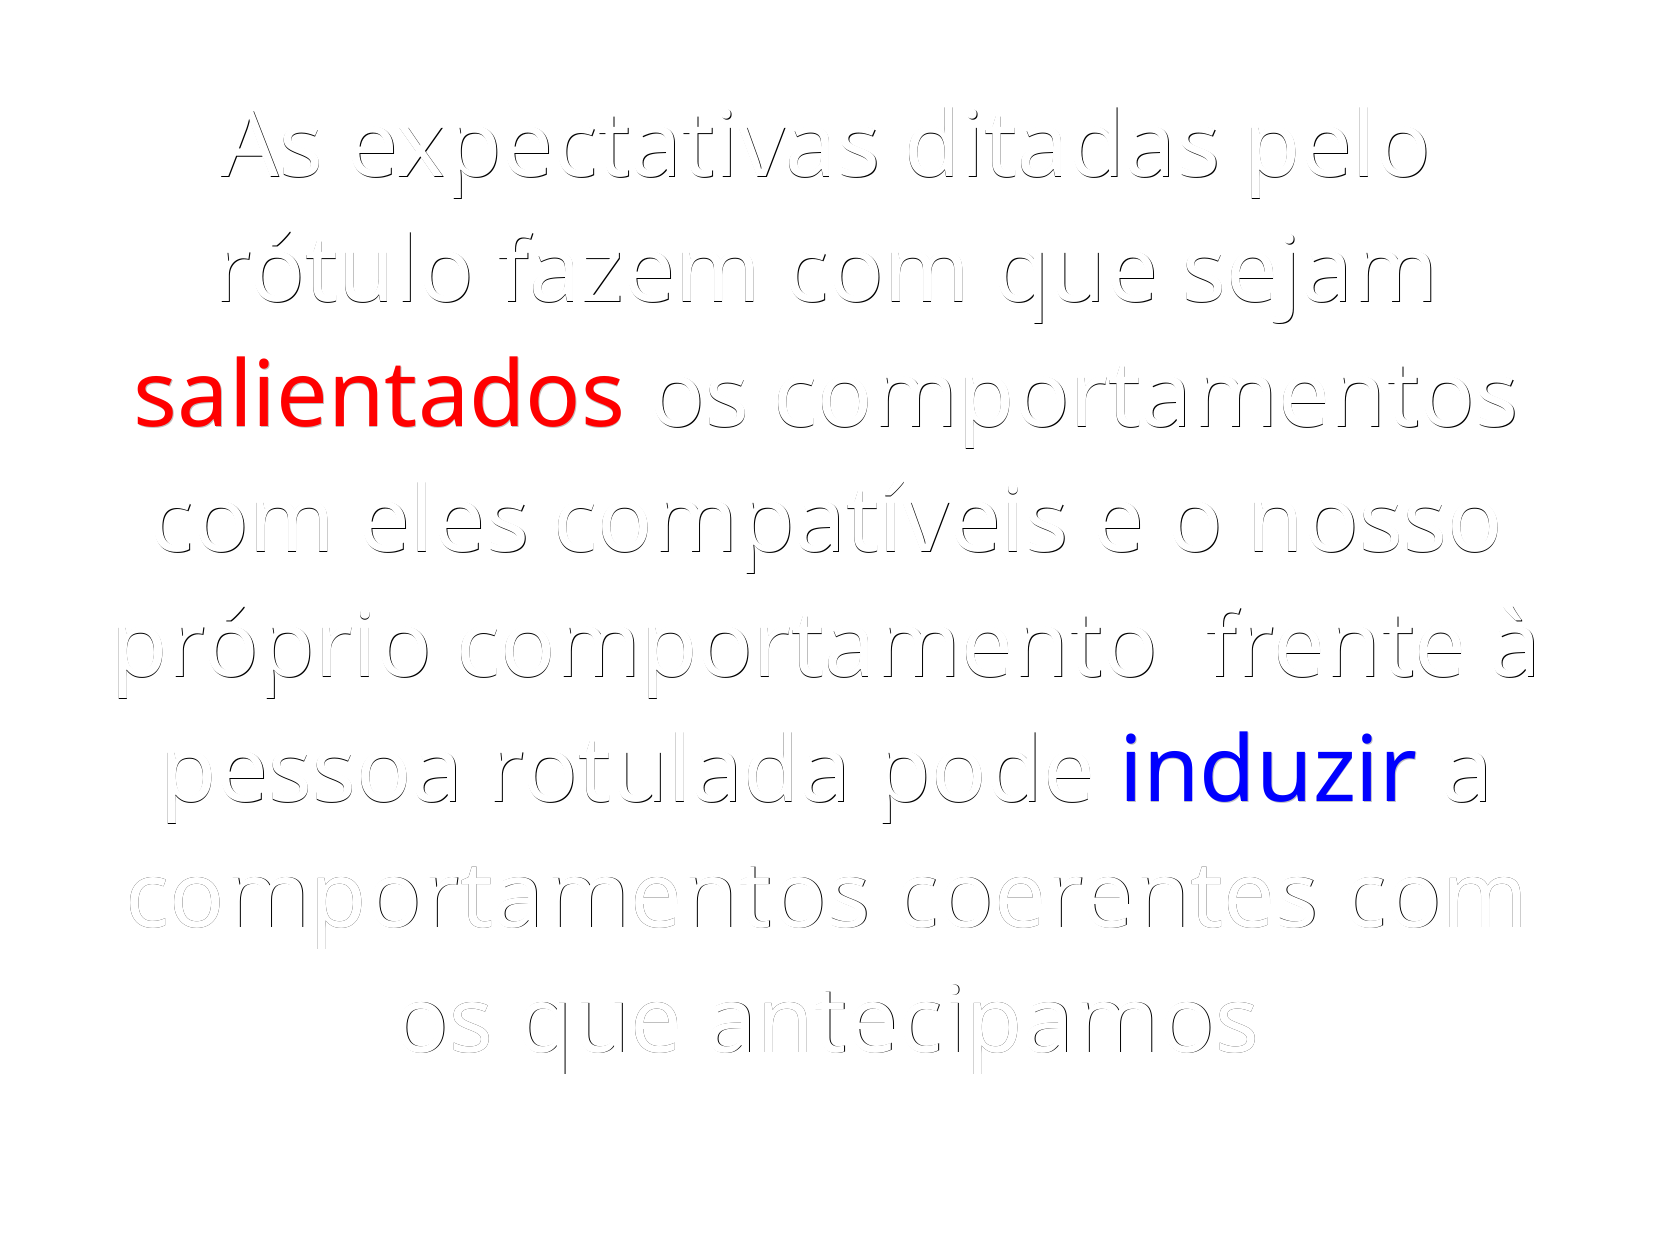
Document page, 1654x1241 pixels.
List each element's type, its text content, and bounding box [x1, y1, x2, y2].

subtitle As expectativas ditadas pelo rótulo fazem com que sejam salientados os comportamentos com eles compatíveis e o nosso próprio comportamento frente à pessoa rotulada pode induzir a comportamentos coerentes com os que antecipamos [82, 49, 1571, 1109]
